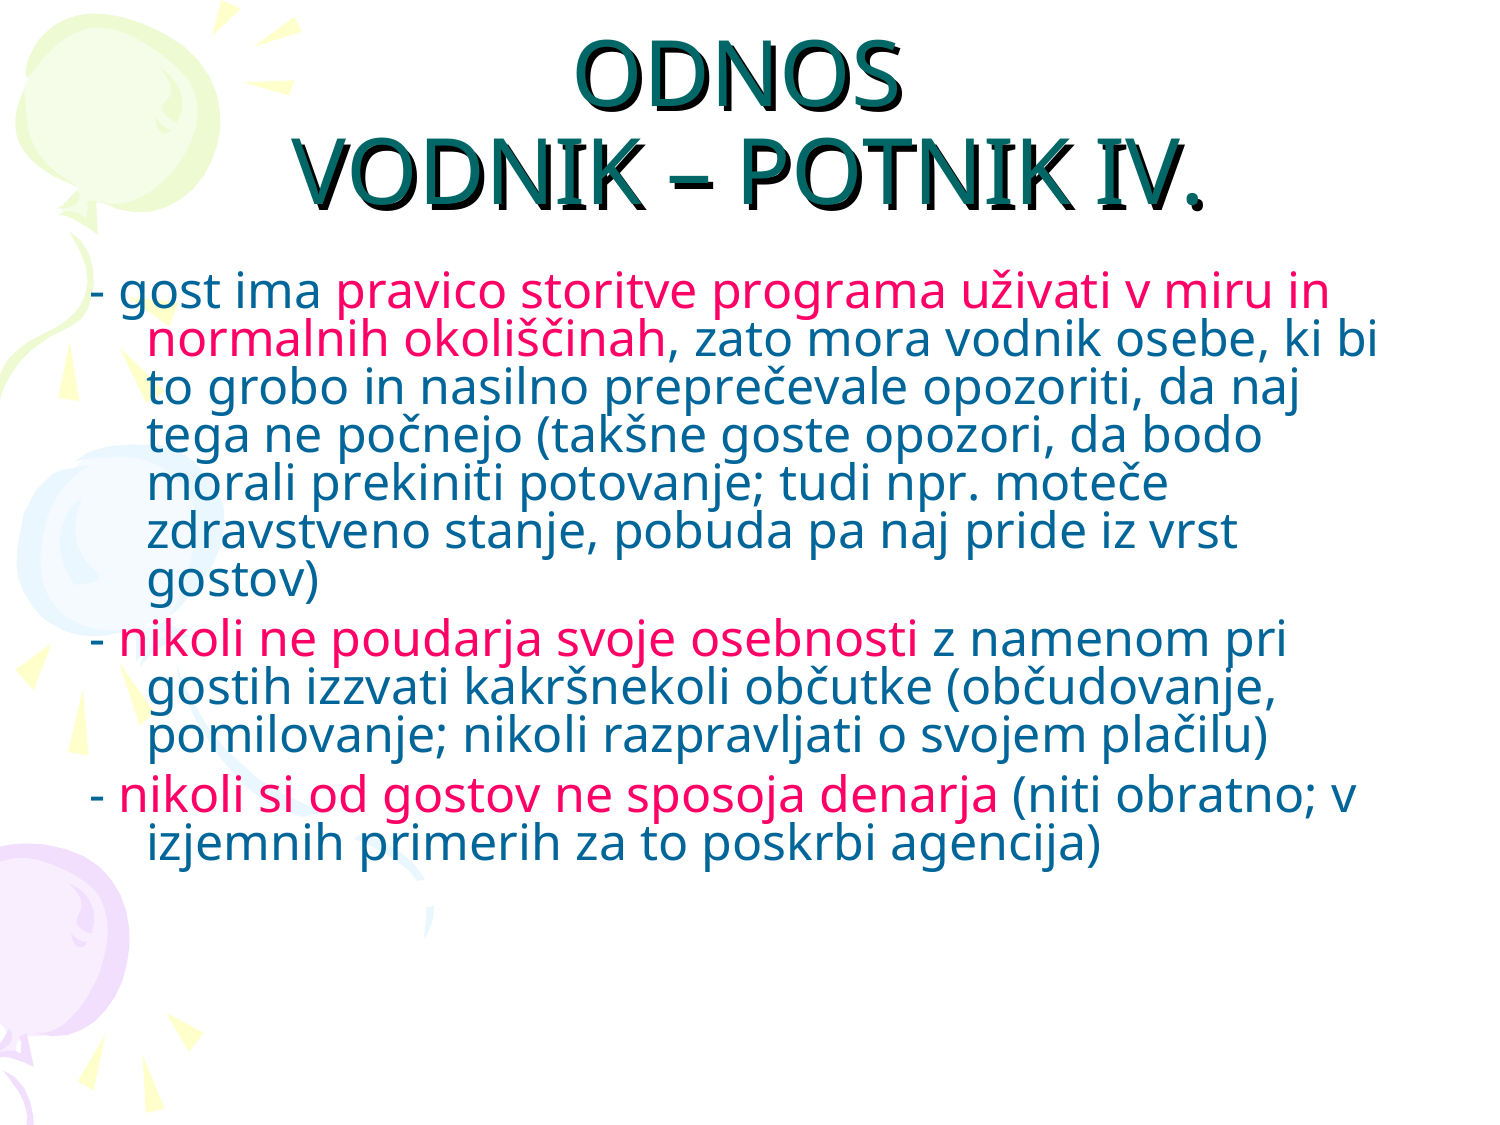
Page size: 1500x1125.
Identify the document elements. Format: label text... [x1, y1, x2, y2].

list - gost ima pravico storitve programa uživati v miru in normalnih okoliščinah, zato mora vodnik osebe, ki bi to grobo in nasilno preprečevale opozoriti, da naj tega ne počnejo (takšne goste opozori, da bodo morali prekiniti potovanje; tudi npr. moteče zdravstveno stanje, pobuda pa naj pride iz vrst gostov) - nikoli ne poudarja svoje osebnosti z namenom pri gostih izzvati kakršnekoli občutke (občudovanje, pomilovanje; nikoli razpravljati o svojem plačilu) - nikoli si od gostov ne sposoja denarja (niti obratno; v izjemnih primerih za to poskrbi agencija) [75, 262, 1426, 994]
title ODNOS VODNIK – POTNIK IV. [72, 16, 1426, 233]
